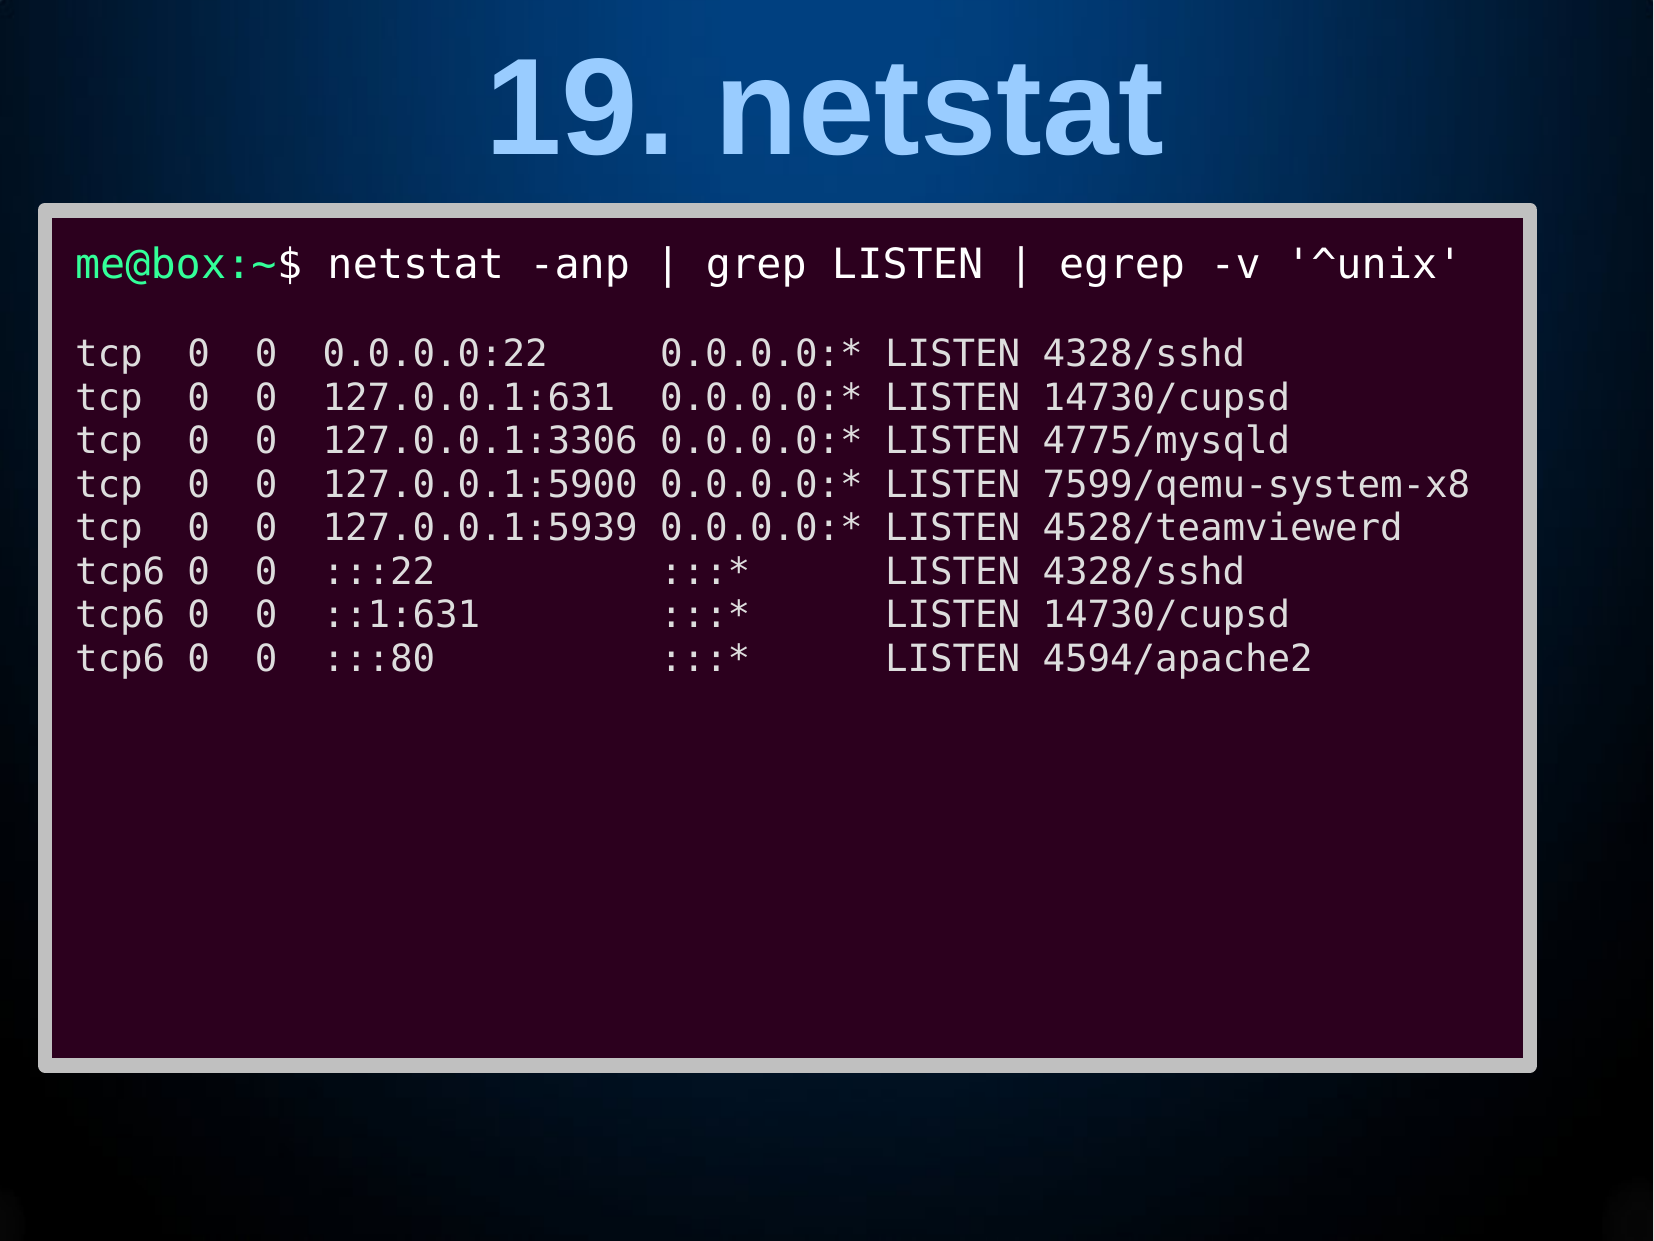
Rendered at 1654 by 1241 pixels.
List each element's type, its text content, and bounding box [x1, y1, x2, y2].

picture [0, 0, 1654, 1241]
list me@box:~$ netstat -anp | grep LISTEN | egrep -v '^unix' tcp 0 0 0.0.0.0:22 0.0.0.0:* LISTEN 4328/sshd tcp 0 0 127.0.0.1:631 0.0.0.0:* LISTEN 14730/cupsd tcp 0 0 127.0.0.1:3306 0.0.0.0:* LISTEN 4775/mysqld tcp 0 0 127.0.0.1:5900 0.0.0.0:* LISTEN 7599/qemu-system-x8 tcp 0 0 127.0.0.1:5939 0.0.0.0:* LISTEN 4528/teamviewerd tcp6 0 0 :::22 :::* LISTEN 4328/sshd tcp6 0 0 ::1:631 :::* LISTEN 14730/cupsd tcp6 0 0 :::80 :::* LISTEN 4594/apache2 [45, 210, 1531, 1066]
title 19. netstat [0, 2, 1651, 211]
